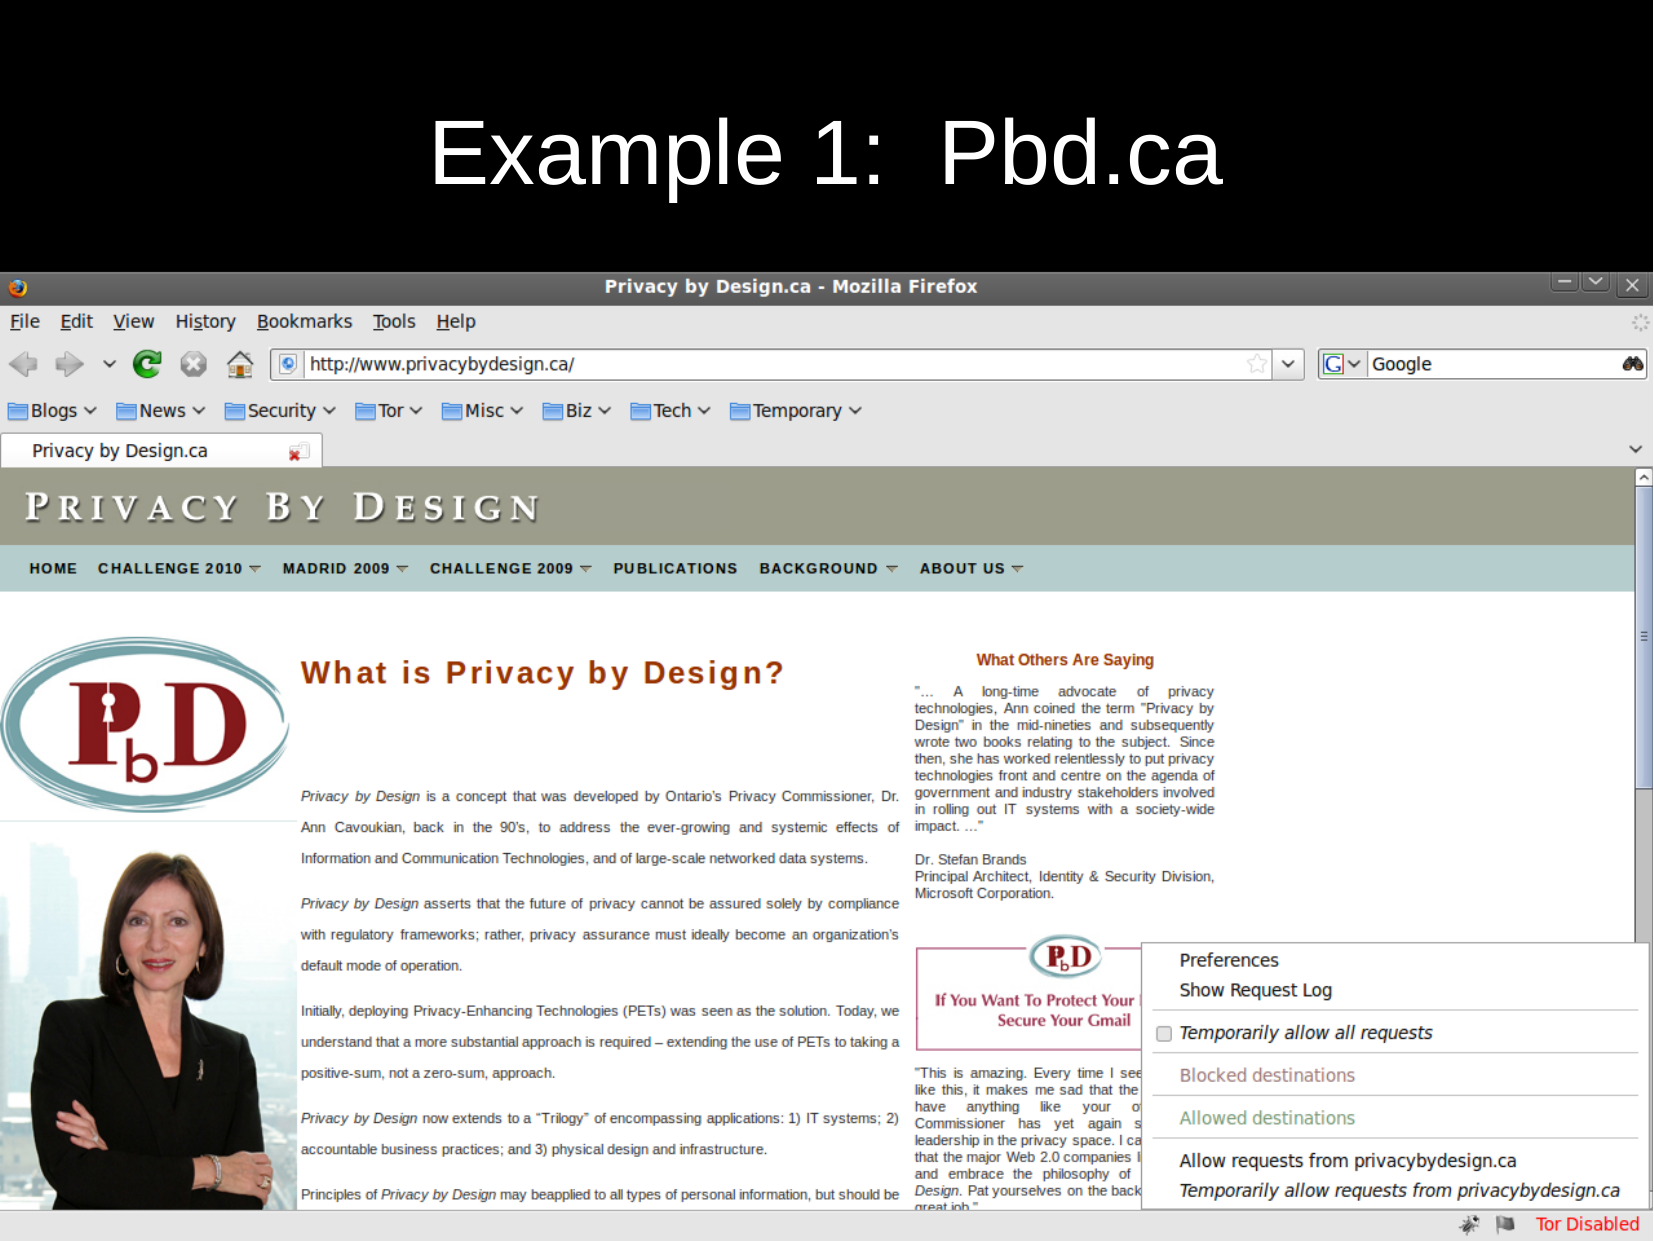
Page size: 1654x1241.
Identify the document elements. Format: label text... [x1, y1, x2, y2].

picture [0, 271, 1653, 1241]
title Example 1: Pbd.ca [82, 56, 1571, 250]
